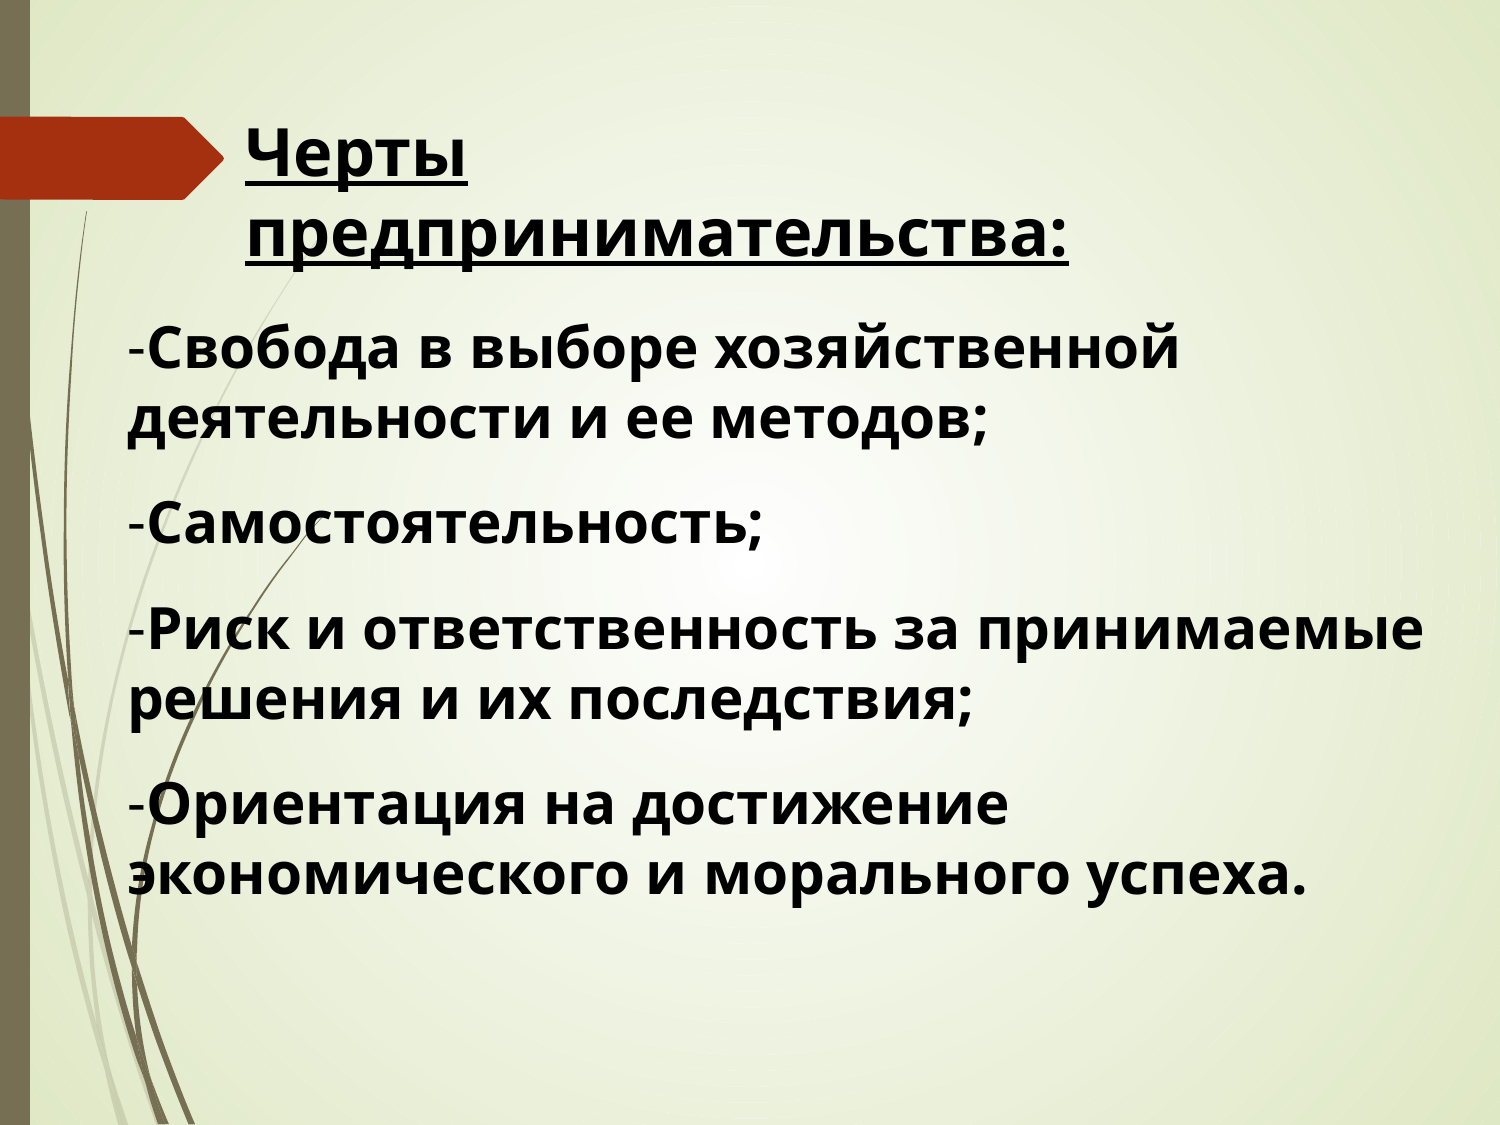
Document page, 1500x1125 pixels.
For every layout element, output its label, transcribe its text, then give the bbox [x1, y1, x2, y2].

text_box Черты предпринимательства: [230, 101, 1306, 317]
text_box Свобода в выборе хозяйственной деятельности и ее методов; Самостоятельность; Риск и ответственность за принимаемые решения и их последствия; Ориентация на достижение экономического и морального успеха. [112, 302, 1447, 914]
